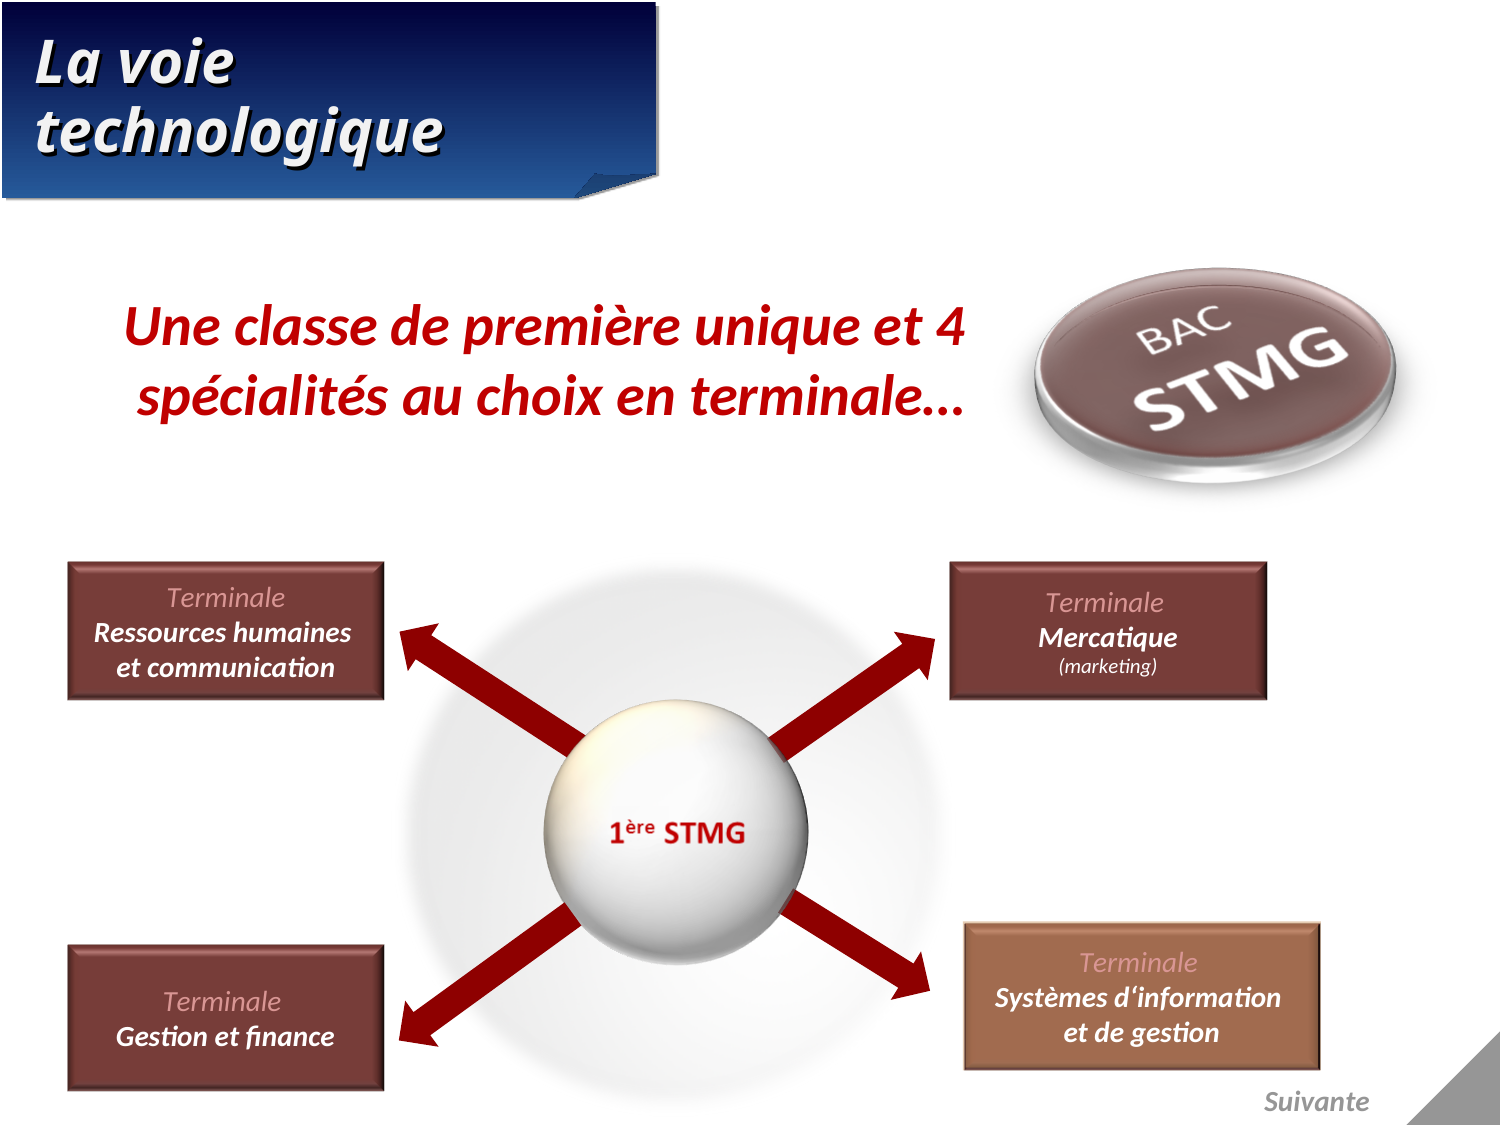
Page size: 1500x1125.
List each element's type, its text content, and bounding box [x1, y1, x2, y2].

picture [65, 218, 1500, 1125]
text_box Terminale Gestion et finance [68, 945, 383, 1090]
text_box [810, 898, 931, 1000]
text_box [810, 631, 936, 745]
text_box [2, 2, 656, 199]
text_box Terminale Systèmes d‘information et de gestion [965, 923, 1318, 1068]
text_box Terminale Mercatique (marketing) [950, 583, 1266, 699]
text_box [399, 623, 541, 741]
text_box [398, 902, 582, 1047]
text_box Terminale Ressources humaines et communication [68, 562, 383, 699]
text_box Une classe de première unique et 4 spécialités au choix en terminale… [38, 279, 981, 435]
text_box Suivante [1216, 1074, 1418, 1125]
text_box [1418, 1031, 1500, 1125]
text_box La voie technologique [34, 28, 644, 167]
